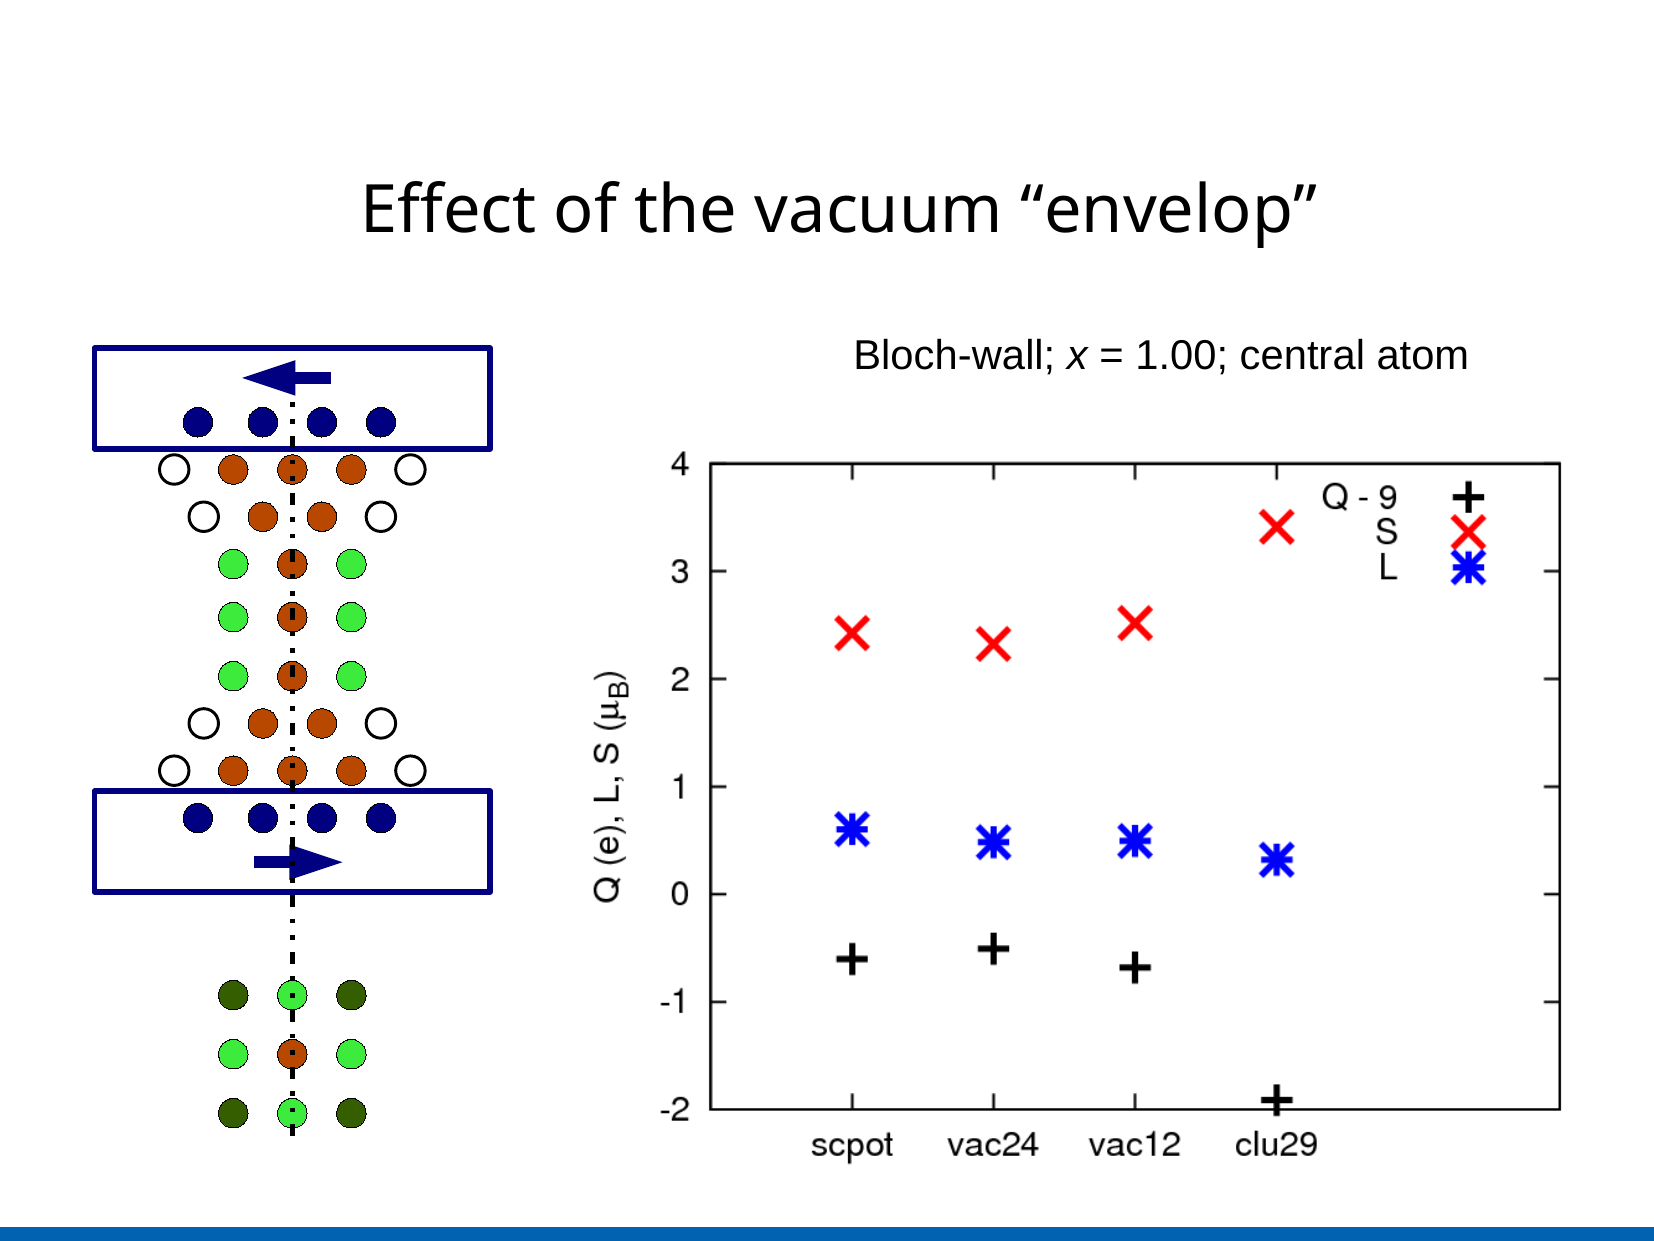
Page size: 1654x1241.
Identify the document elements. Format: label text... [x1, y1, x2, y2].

text_box [277, 980, 308, 1010]
text_box [159, 454, 189, 485]
text_box [366, 407, 396, 438]
text_box [277, 661, 308, 691]
text_box [248, 803, 278, 833]
text_box [218, 661, 249, 691]
title Effect of the vacuum “envelop” [121, 102, 1534, 310]
text_box [218, 549, 249, 579]
text_box [336, 755, 367, 786]
text_box [307, 407, 337, 438]
text_box [218, 602, 249, 632]
picture [543, 424, 1607, 1176]
text_box [218, 1039, 249, 1069]
text_box [159, 755, 189, 786]
text_box [336, 1098, 367, 1128]
text_box [218, 980, 249, 1010]
text_box [336, 661, 367, 691]
text_box [277, 1039, 308, 1069]
text_box [248, 708, 278, 739]
text_box [218, 1098, 249, 1128]
text_box [307, 803, 337, 833]
text_box [218, 454, 249, 485]
text_box [366, 803, 396, 833]
text_box [336, 549, 367, 579]
text_box [277, 454, 308, 485]
text_box [188, 708, 219, 739]
text_box [307, 708, 337, 739]
text_box [307, 501, 337, 532]
text_box Bloch-wall; x = 1.00; central atom [838, 324, 1487, 387]
text_box [277, 549, 308, 579]
text_box [277, 755, 308, 786]
text_box [336, 980, 367, 1010]
text_box [188, 501, 219, 532]
text_box [366, 708, 396, 739]
text_box [183, 803, 213, 833]
text_box [248, 407, 278, 438]
text_box [336, 454, 367, 485]
text_box [183, 407, 213, 438]
text_box [277, 602, 308, 632]
text_box [395, 454, 426, 485]
text_box [277, 1098, 308, 1128]
text_box [336, 602, 367, 632]
text_box [366, 501, 396, 532]
text_box [218, 755, 249, 786]
text_box [395, 755, 426, 786]
text_box [248, 501, 278, 532]
text_box [336, 1039, 367, 1069]
